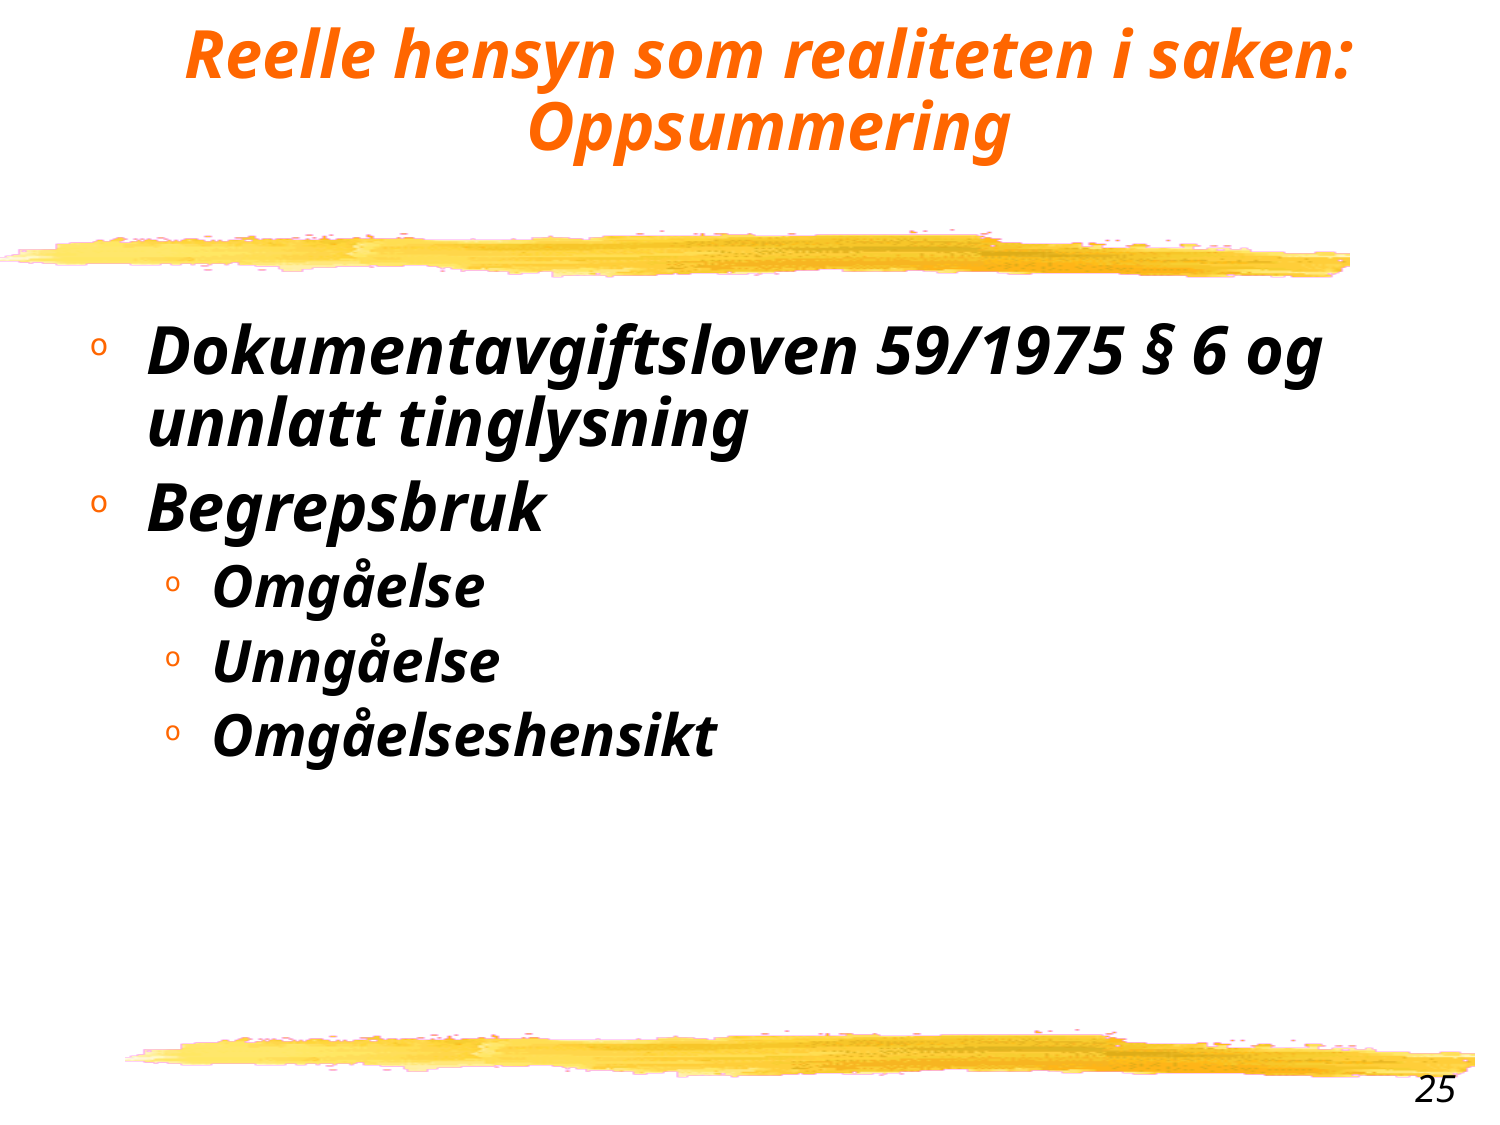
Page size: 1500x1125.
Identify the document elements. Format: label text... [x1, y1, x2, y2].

picture [0, 224, 1350, 288]
title Reelle hensyn som realiteten i saken: Oppsummering [149, 0, 1391, 208]
list Dokumentavgiftsloven 59/1975 § 6 og unnlatt tinglysning Begrepsbruk Omgåelse Unngåelse Omgåelseshensikt [75, 309, 1417, 1000]
slide_number <number> [1400, 1050, 1500, 1125]
picture [125, 1024, 1475, 1088]
